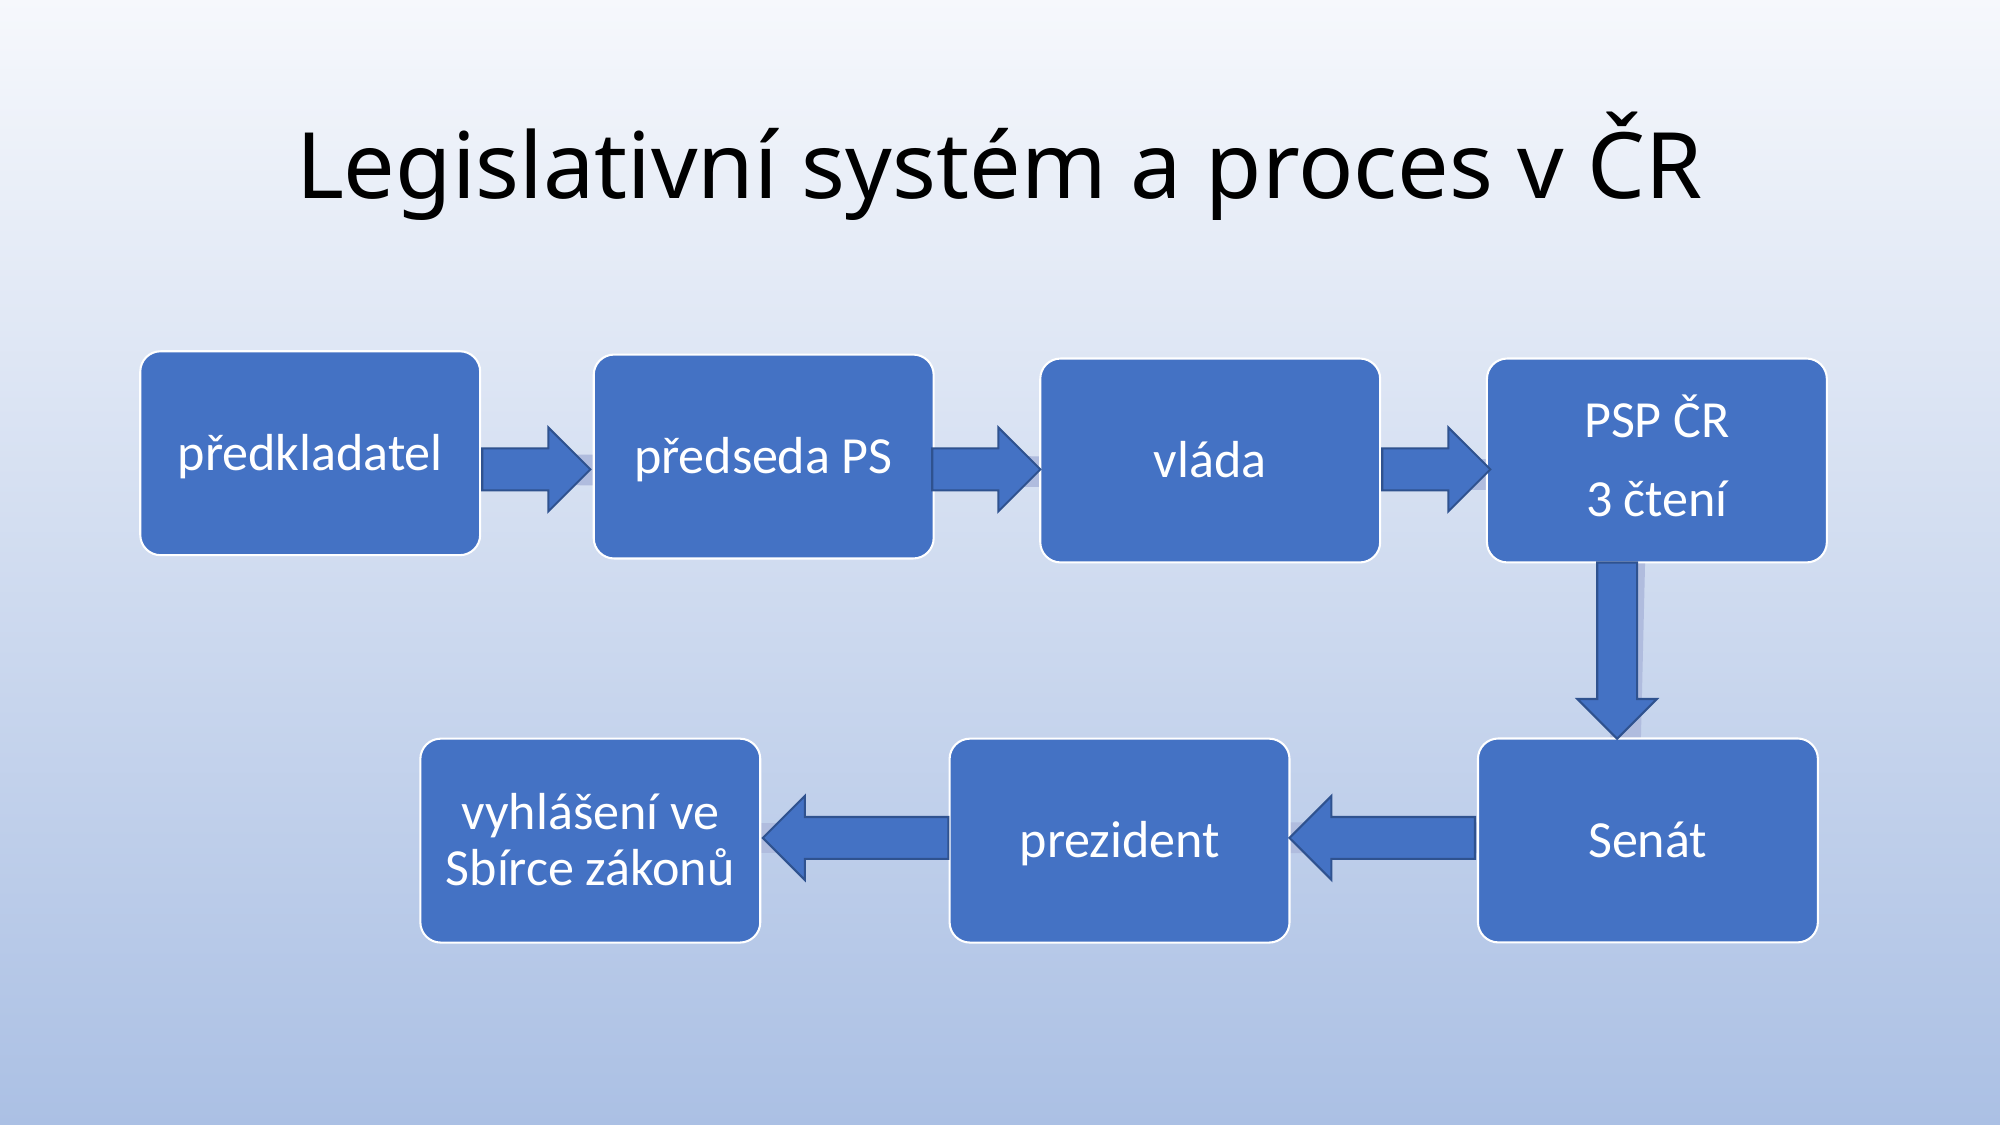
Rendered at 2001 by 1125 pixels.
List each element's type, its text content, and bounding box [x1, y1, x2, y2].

text_box [481, 427, 593, 512]
text_box prezident [949, 738, 1290, 943]
text_box předseda PS [593, 354, 934, 559]
text_box vyhlášení ve Sbírce zákonů [420, 738, 761, 943]
text_box [1289, 795, 1477, 880]
text_box [1577, 562, 1657, 739]
text_box PSP ČR 3 čtení [1486, 358, 1827, 563]
text_box vláda [1040, 358, 1381, 563]
text_box Senát [1477, 738, 1818, 943]
title Legislativní systém a proces v ČR [137, 59, 1863, 278]
text_box [761, 795, 949, 880]
text_box [1381, 427, 1491, 512]
text_box [932, 427, 1041, 512]
text_box předkladatel [140, 351, 481, 556]
